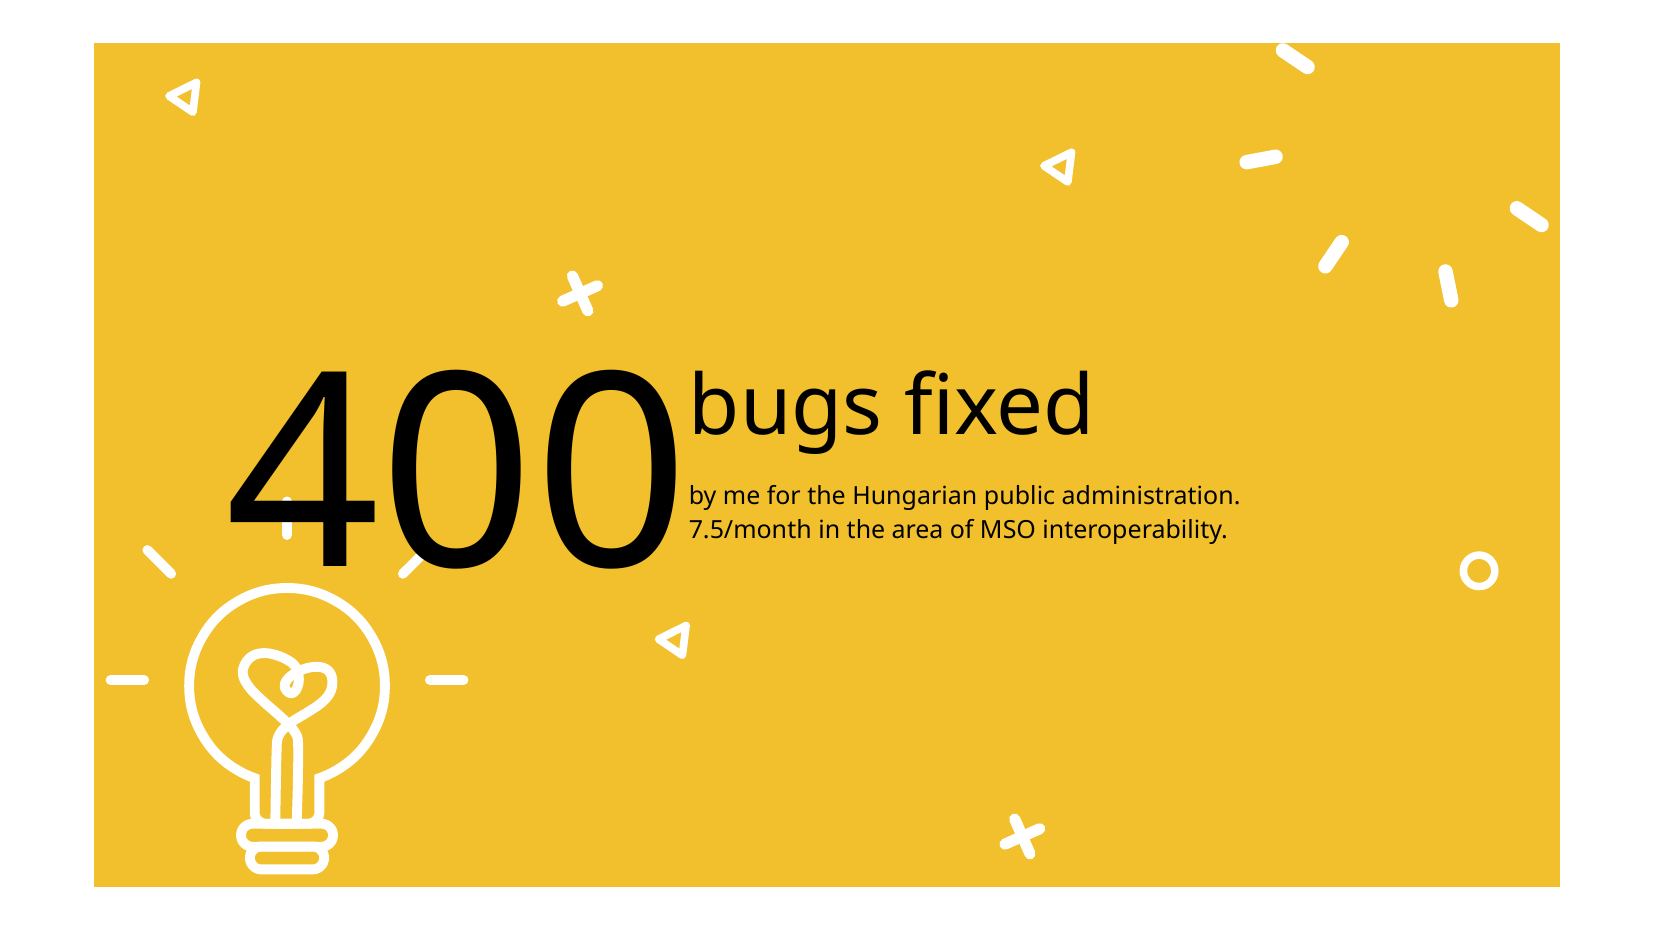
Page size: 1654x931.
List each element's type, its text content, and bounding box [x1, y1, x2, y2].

title bugs fixed [716, 345, 1463, 459]
text_box by me for the Hungarian public administration. 7.5/month in the area of MSO interoperability. [716, 460, 1349, 564]
title 400 [225, 92, 716, 830]
